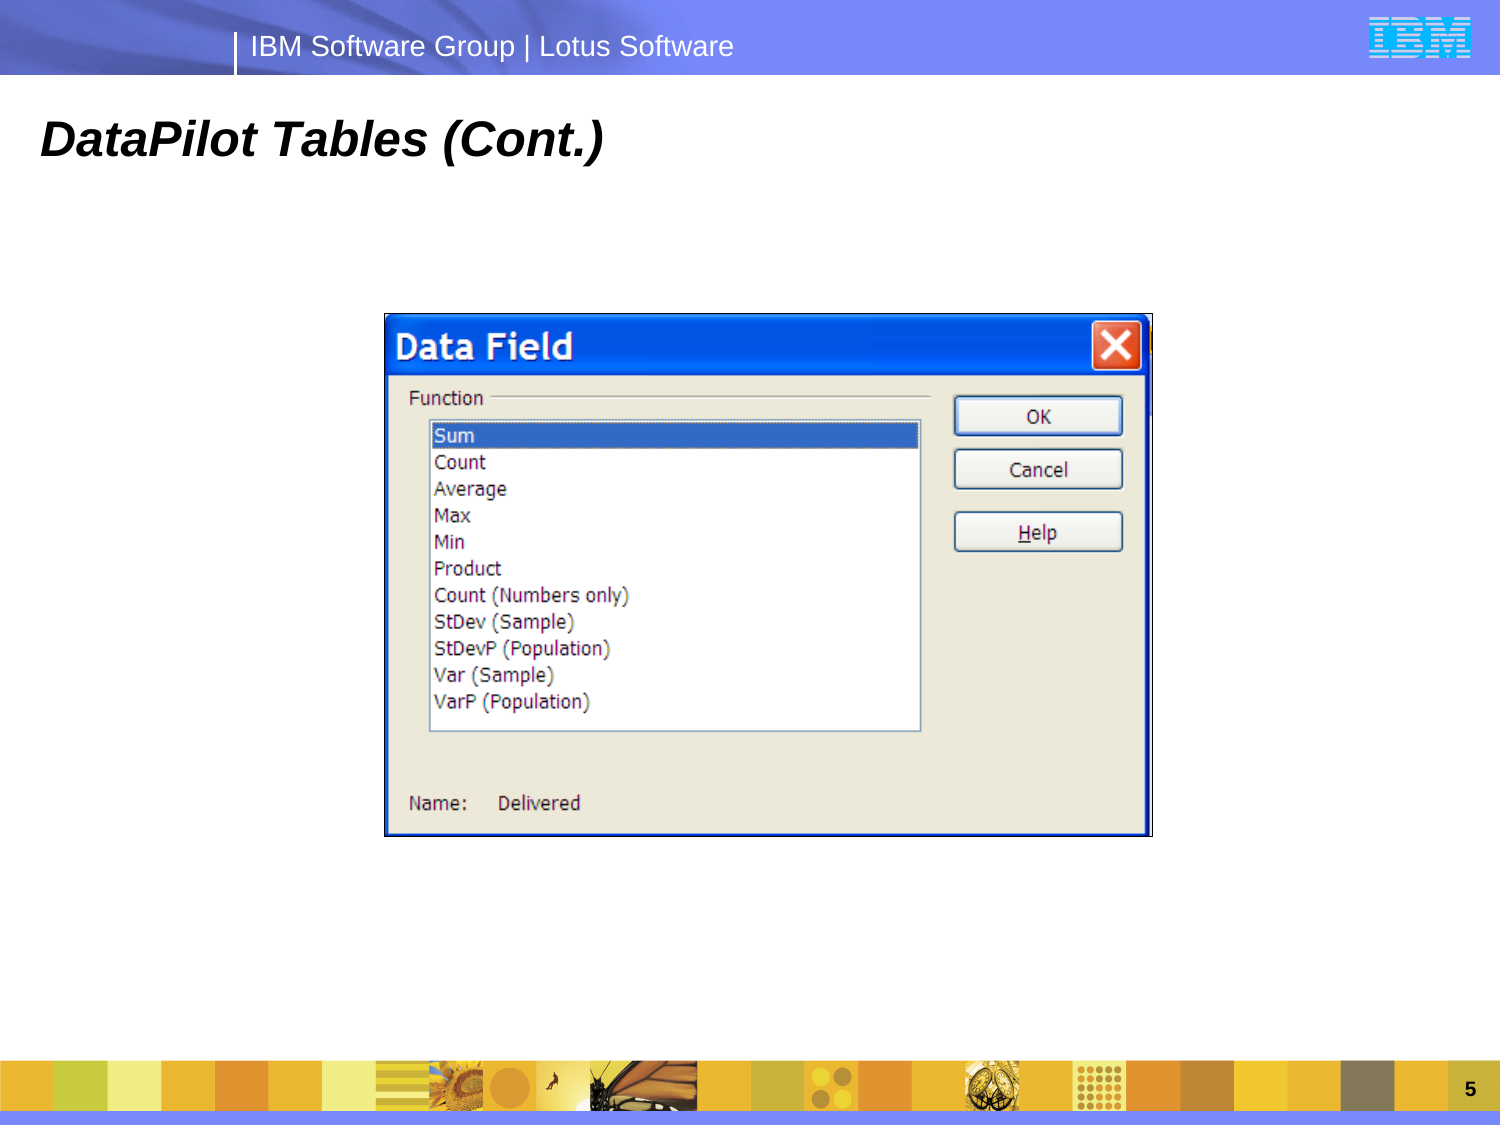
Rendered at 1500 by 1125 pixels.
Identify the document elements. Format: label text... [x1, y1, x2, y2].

picture [0, 0, 1500, 75]
picture [0, 1060, 1500, 1111]
picture [384, 313, 1153, 837]
title DataPilot Tables (Cont.) [25, 106, 1378, 189]
